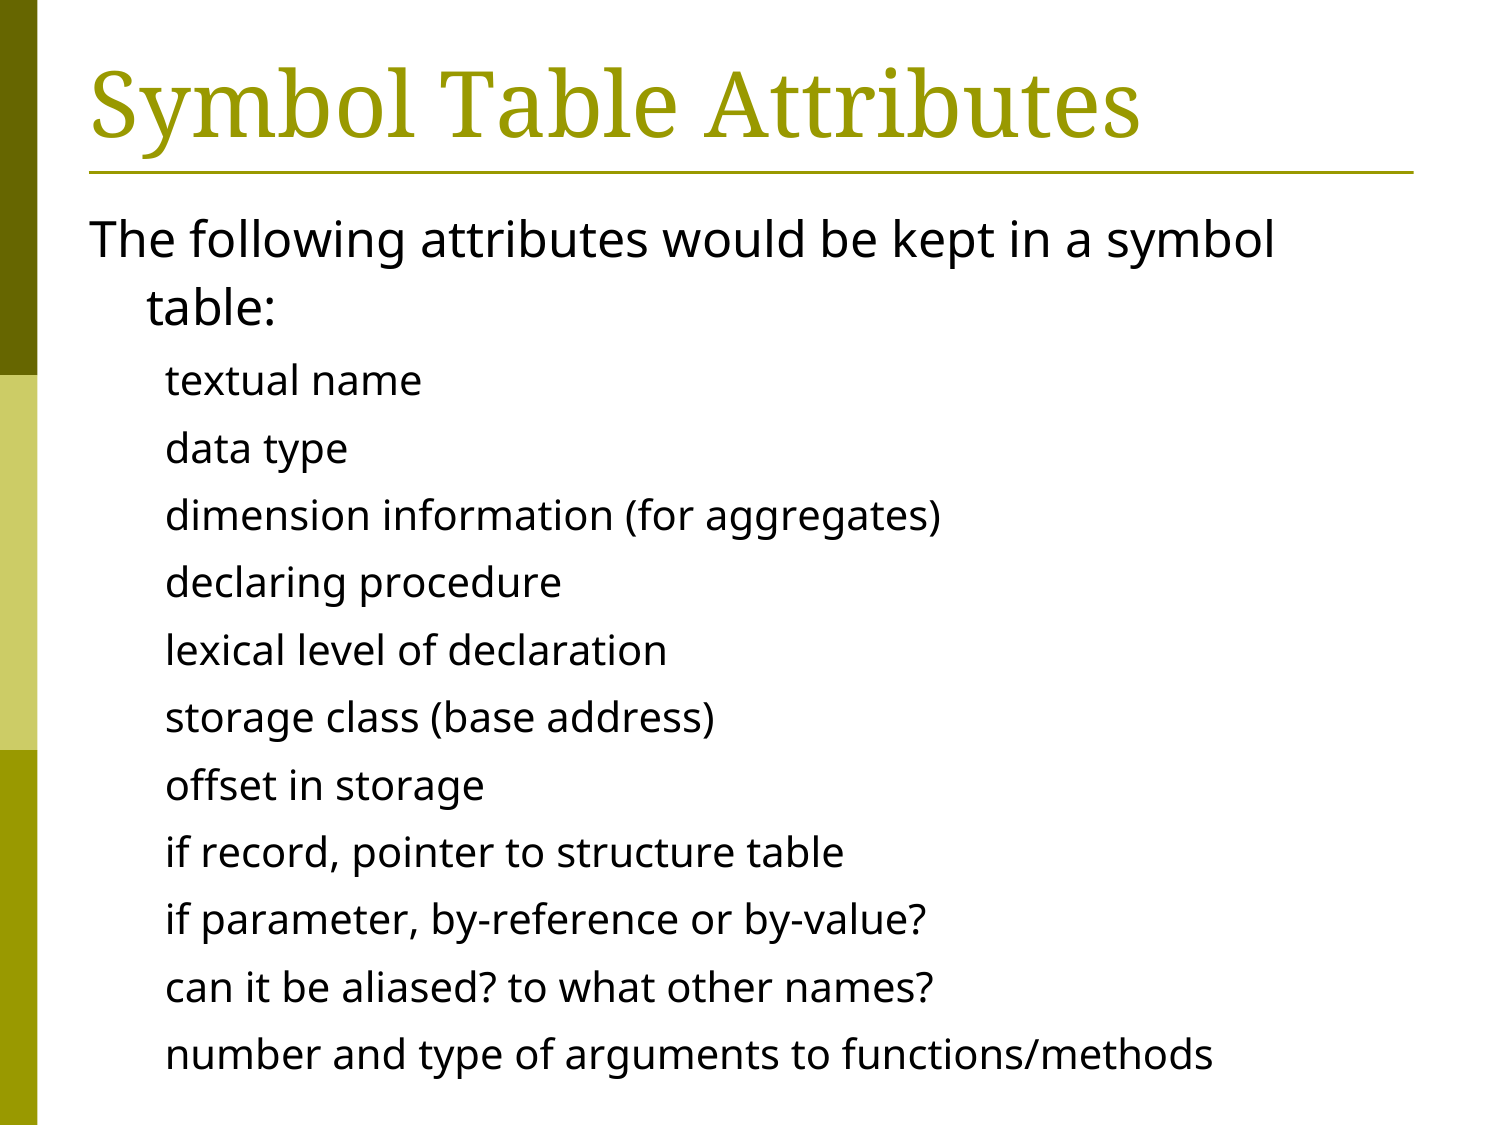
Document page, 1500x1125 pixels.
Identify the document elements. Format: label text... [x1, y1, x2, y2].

title Symbol Table Attributes [75, 45, 1426, 173]
list The following attributes would be kept in a symbol table: textual name data type dimension information (for aggregates) declaring procedure lexical level of declaration storage class (base address) offset in storage if record, pointer to structure table if parameter, by-reference or by-value? can it be aliased? to what other names? number and type of arguments to functions/methods [75, 196, 1426, 1006]
